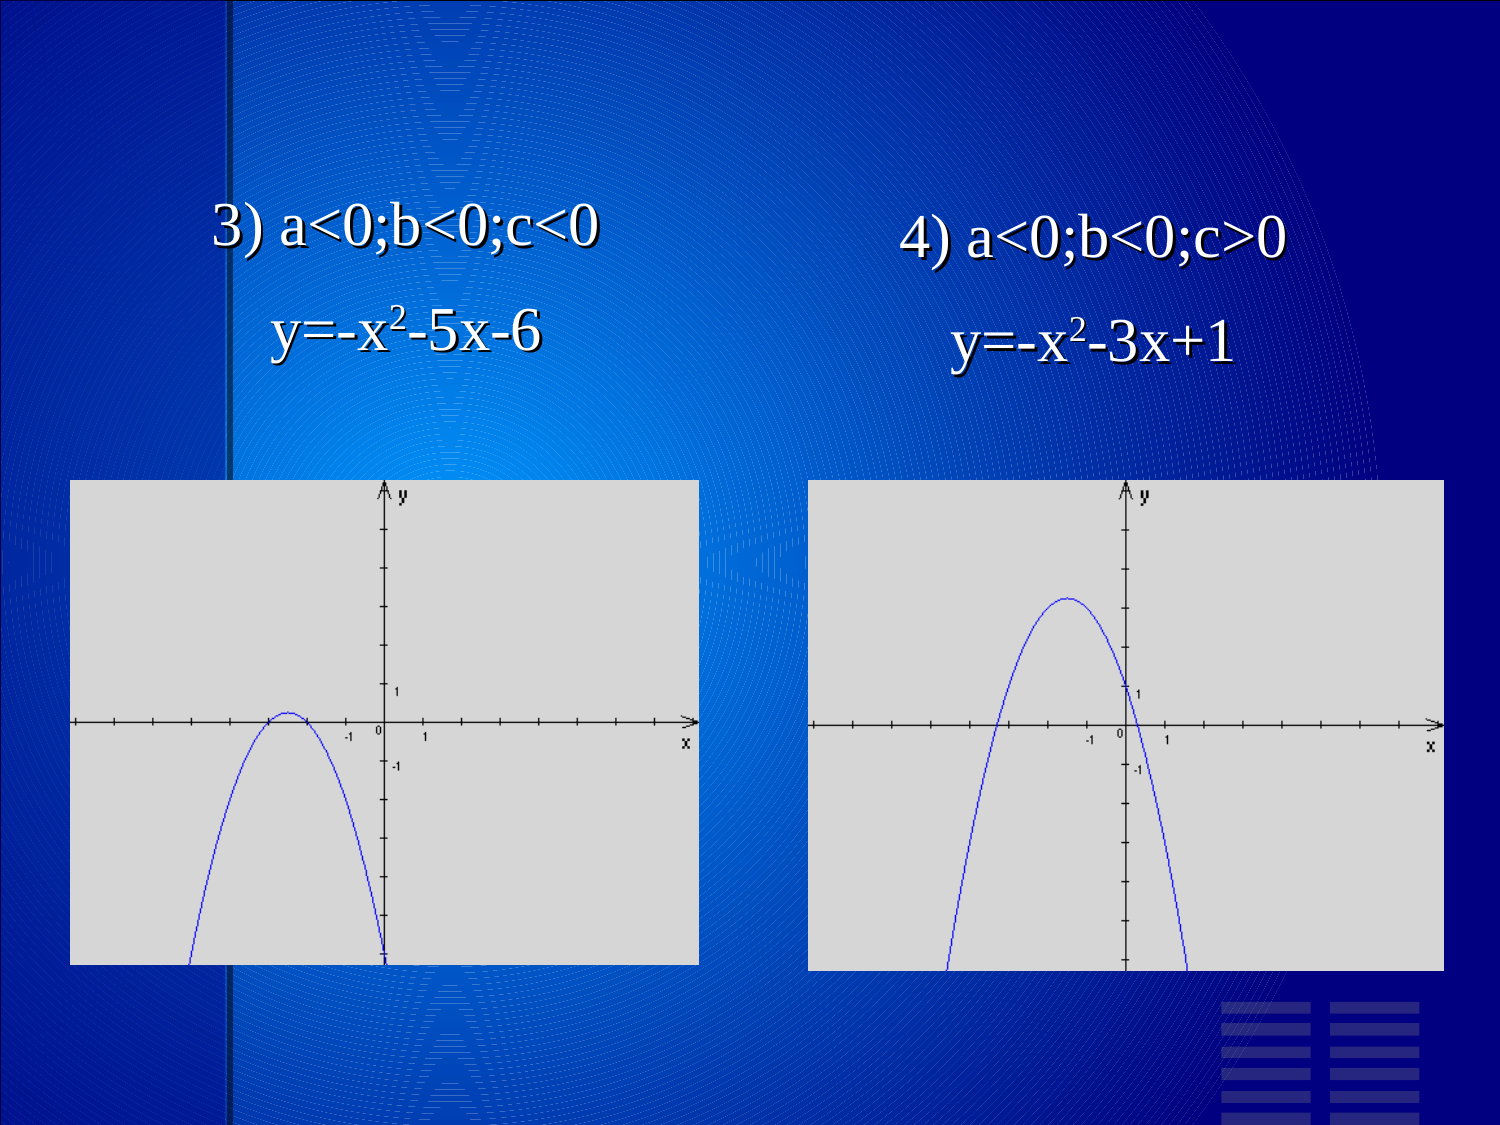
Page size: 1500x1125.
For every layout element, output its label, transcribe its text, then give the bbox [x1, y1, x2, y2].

picture [70, 480, 699, 965]
picture [808, 480, 1444, 971]
list 4) a<0;b<0;c>0 y=-x2-3x+1 [762, 187, 1425, 1025]
title [75, 43, 1500, 71]
list 3) a<0;b<0;c<0 y=-x2-5x-6 [75, 175, 738, 1025]
